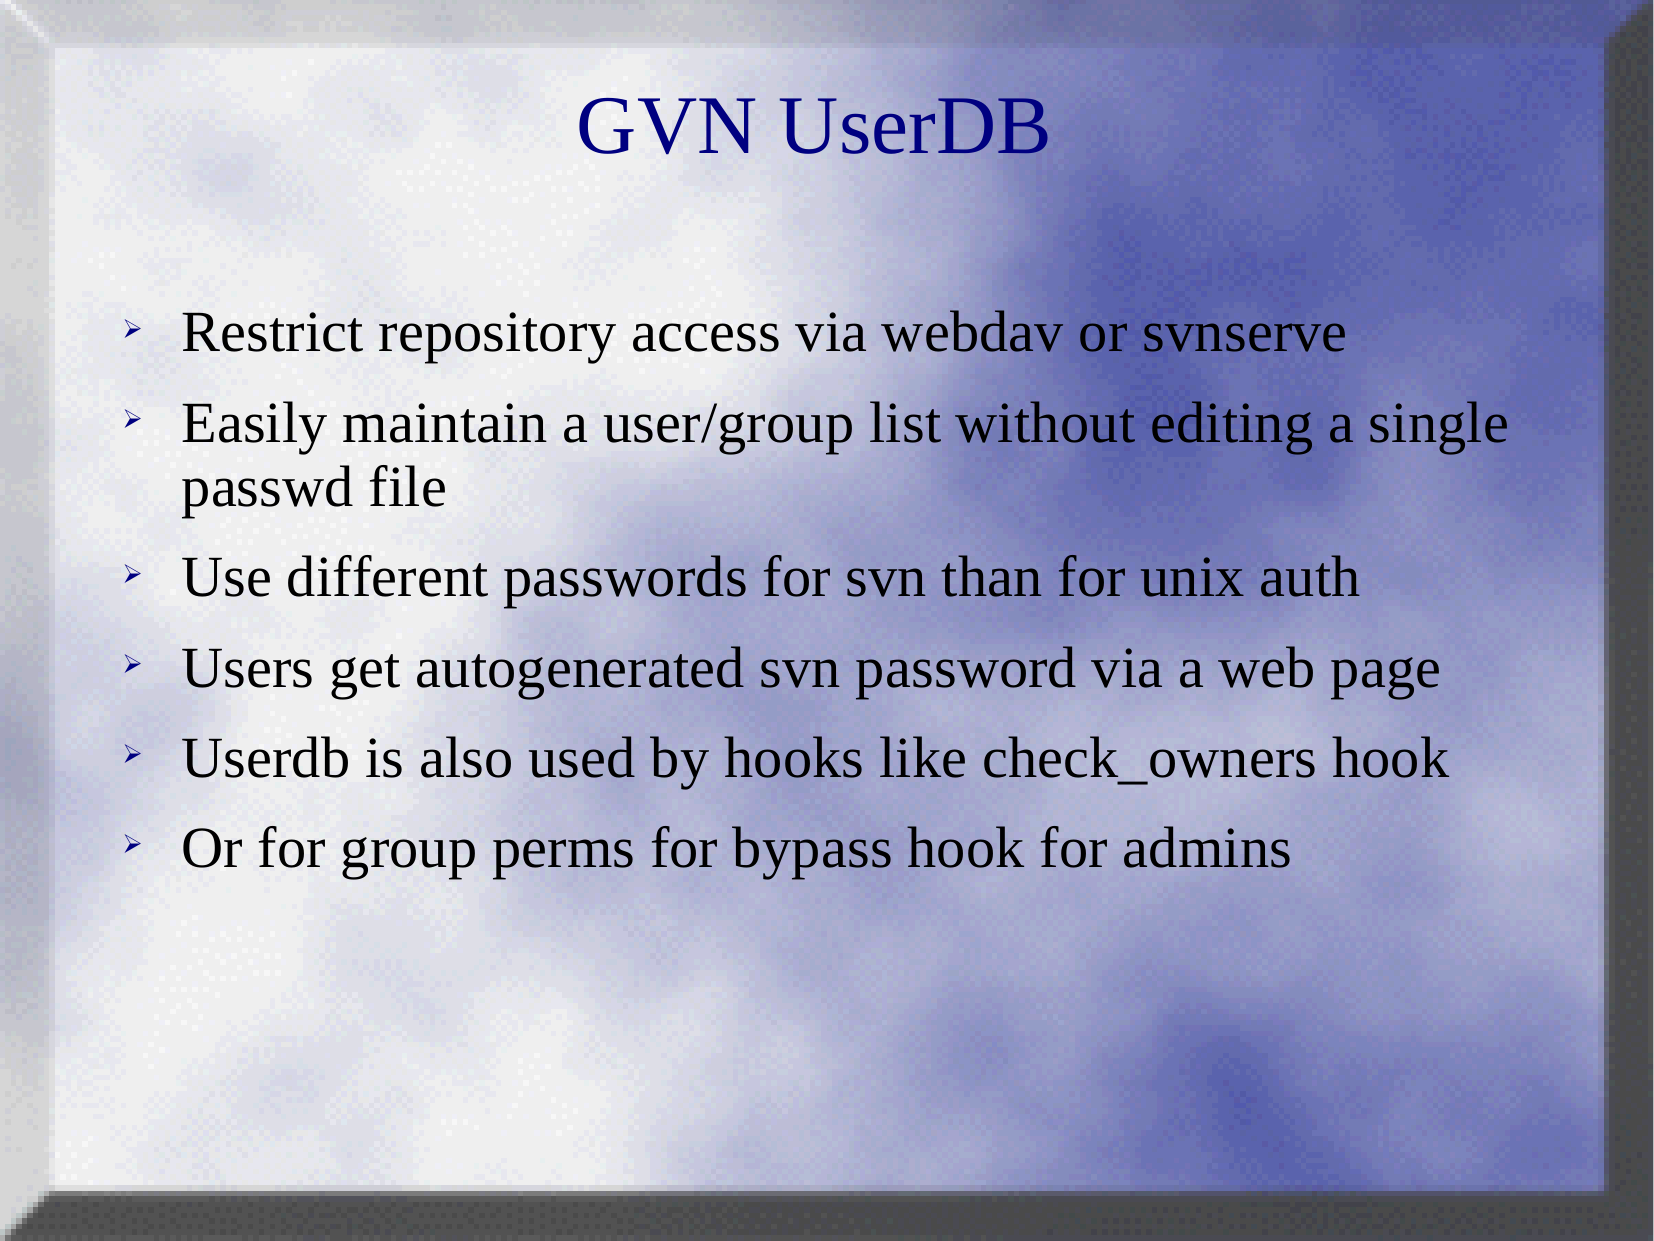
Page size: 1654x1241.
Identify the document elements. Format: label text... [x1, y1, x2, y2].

title GVN UserDB [195, 71, 1435, 179]
picture [0, 0, 1654, 1241]
list Restrict repository access via webdav or svnserve Easily maintain a user/group list without editing a single passwd file Use different passwords for svn than for unix auth Users get autogenerated svn password via a web page Userdb is also used by hooks like check_owners hook Or for group perms for bypass hook for admins [122, 299, 1535, 881]
